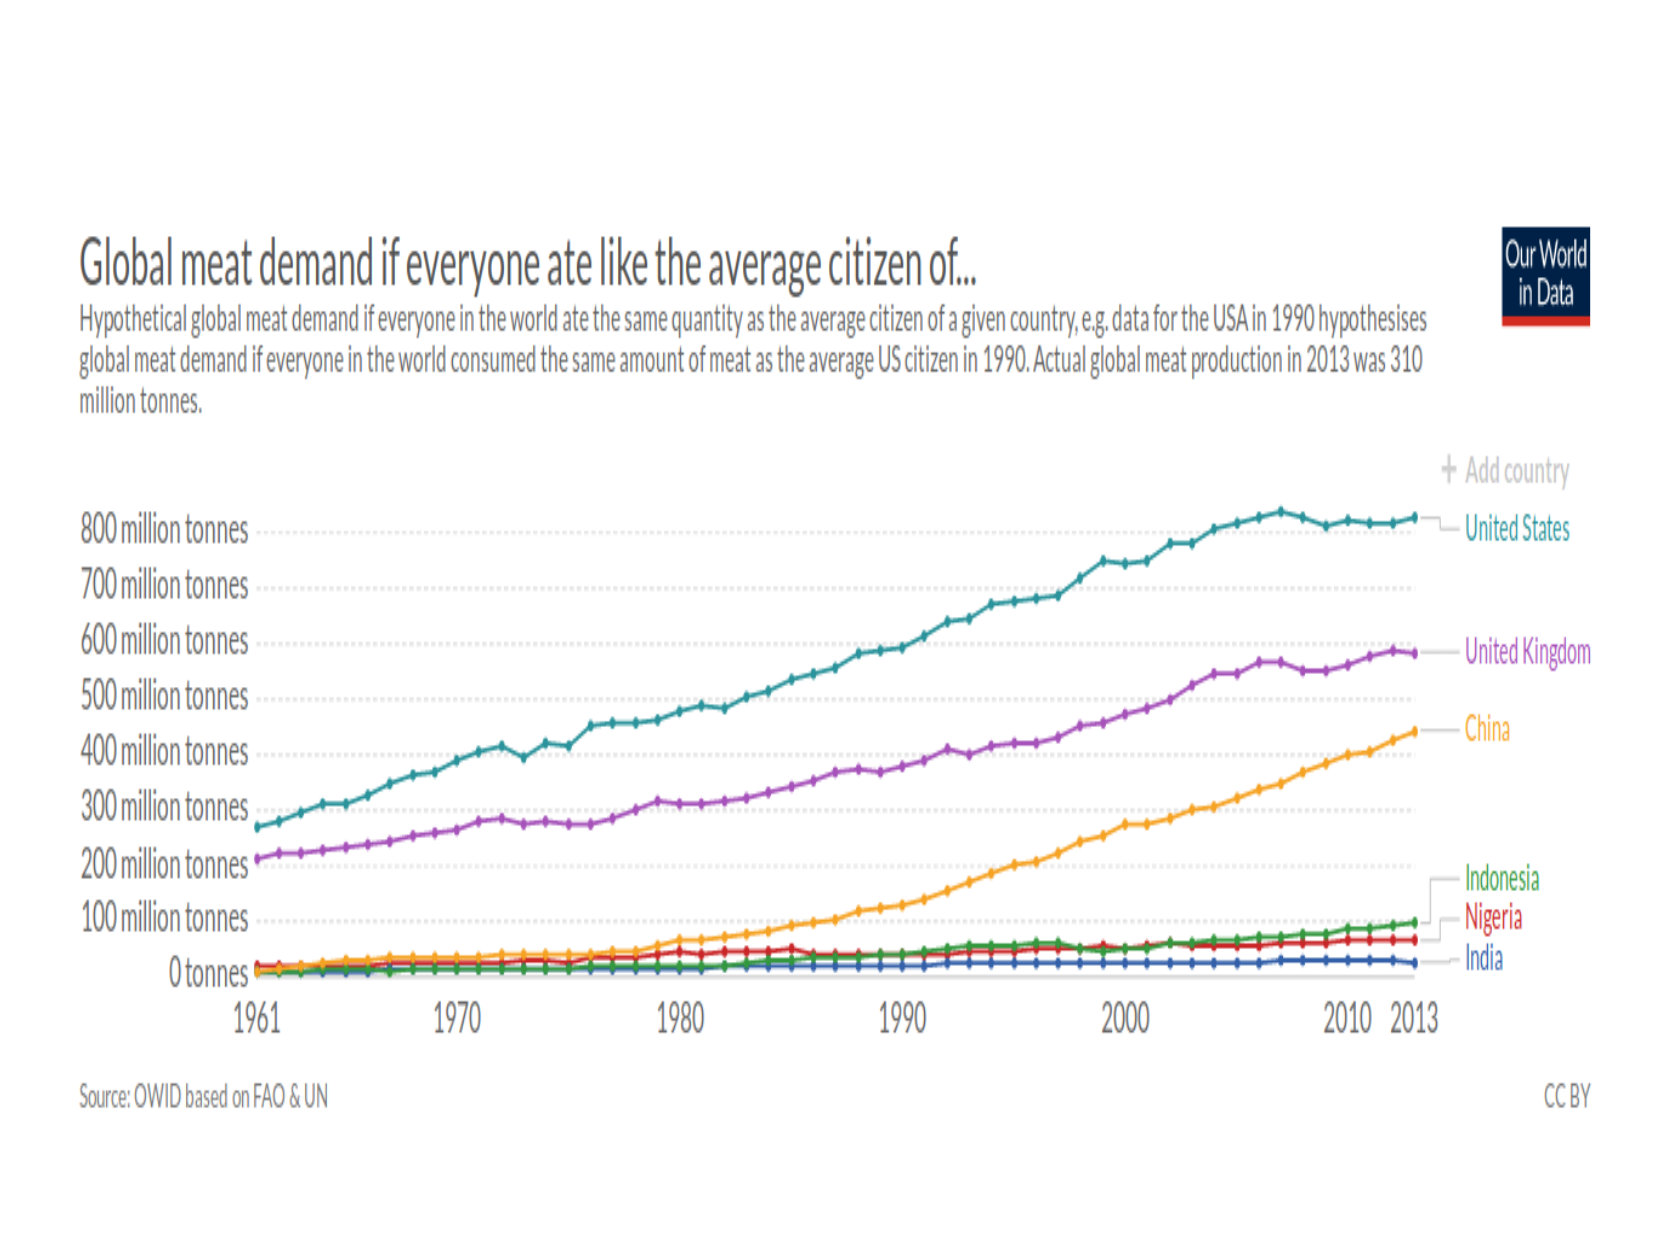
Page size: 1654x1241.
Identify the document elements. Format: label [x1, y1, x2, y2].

picture [60, 194, 1606, 1126]
